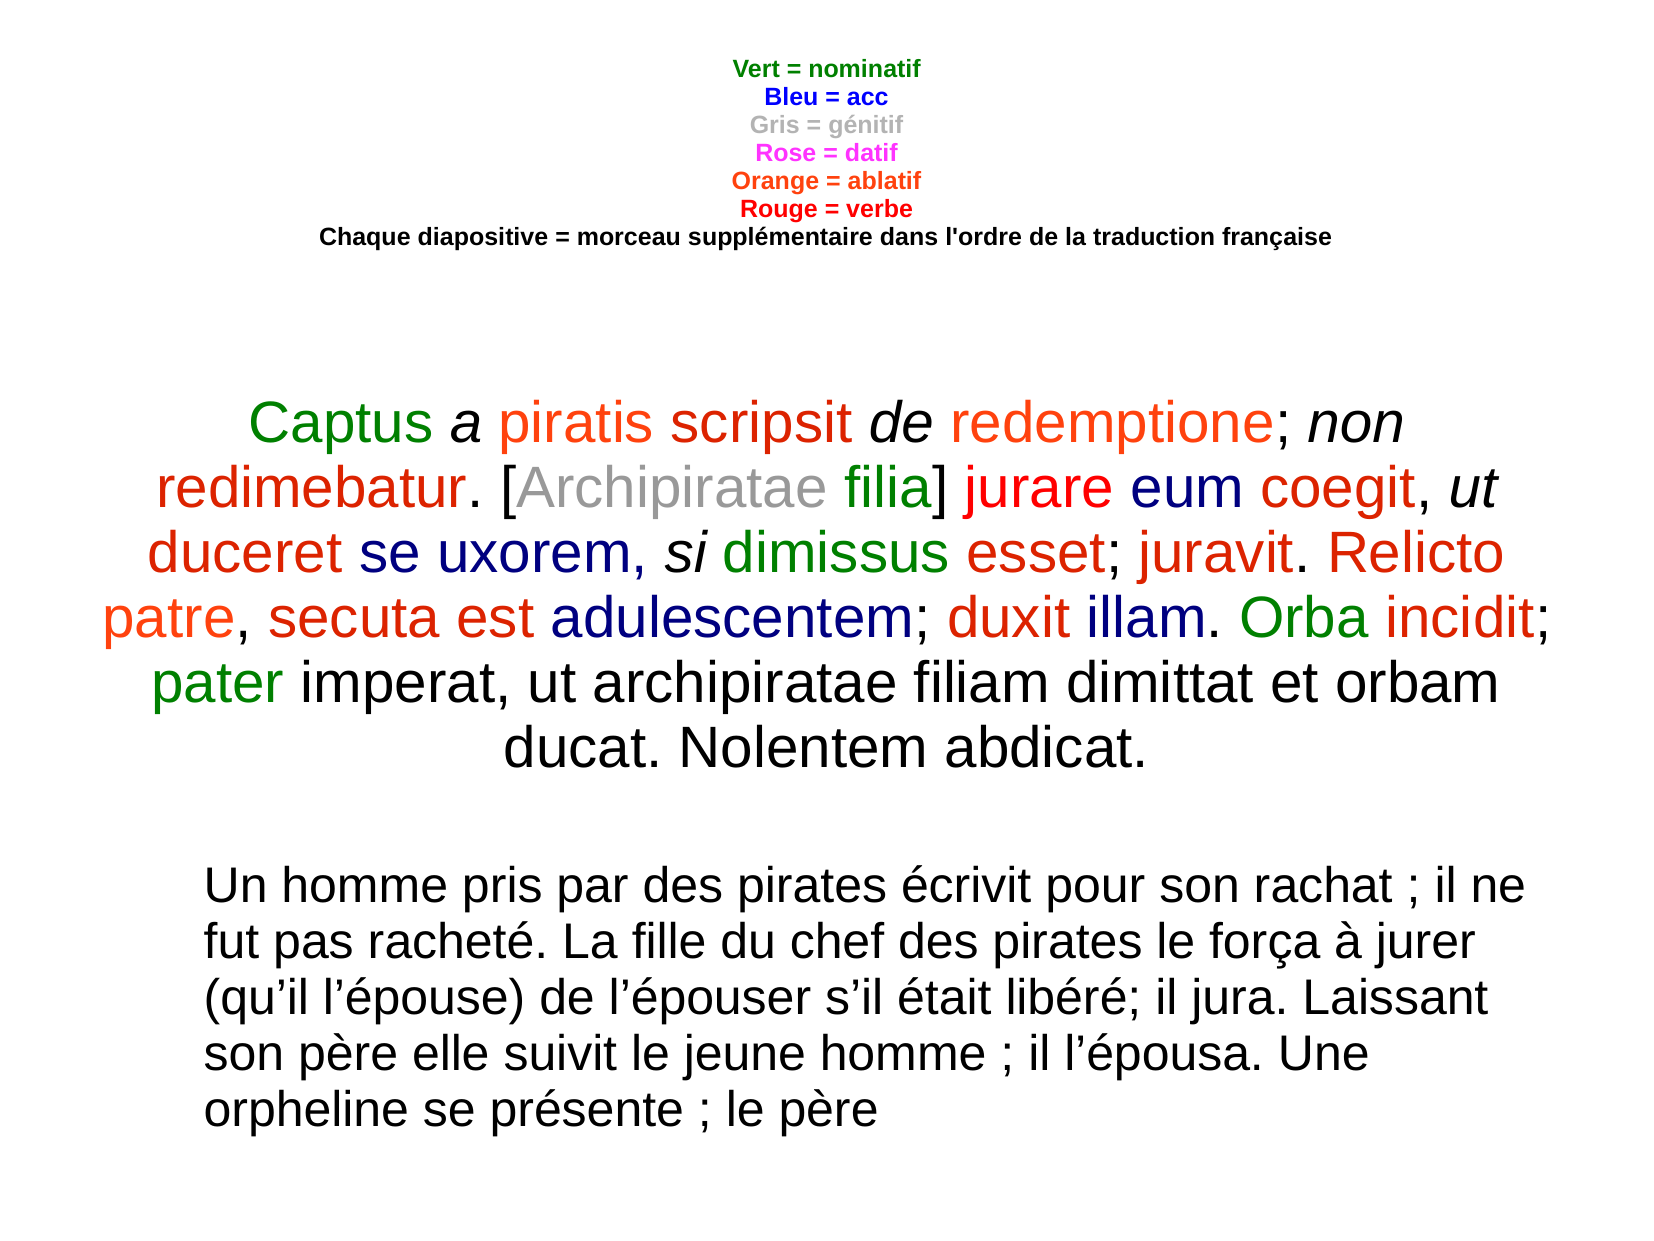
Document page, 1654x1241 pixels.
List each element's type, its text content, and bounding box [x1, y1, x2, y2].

title Vert = nominatif Bleu = acc Gris = génitif Rose = datif Orange = ablatif Rouge = verbe Chaque diapositive = morceau supplémentaire dans l'ordre de la traduction française [82, 49, 1571, 257]
subtitle Captus a piratis scripsit de redemptione; non redimebatur. [Archipiratae filia] jurare eum coegit, ut duceret se uxorem, si dimissus esset; juravit. Relicto patre, secuta est adulescentem; duxit illam. Orba incidit; pater imperat, ut archipiratae filiam dimittat et orbam ducat. Nolentem abdicat. [82, 318, 1571, 851]
text_box Un homme pris par des pirates écrivit pour son rachat ; il ne fut pas racheté. La fille du chef des pirates le força à jurer (qu’il l’épouse) de l’épouser s’il était libéré; il jura. Laissant son père elle suivit le jeune homme ; il l’épousa. Une orpheline se présente ; le père [188, 850, 1571, 1144]
